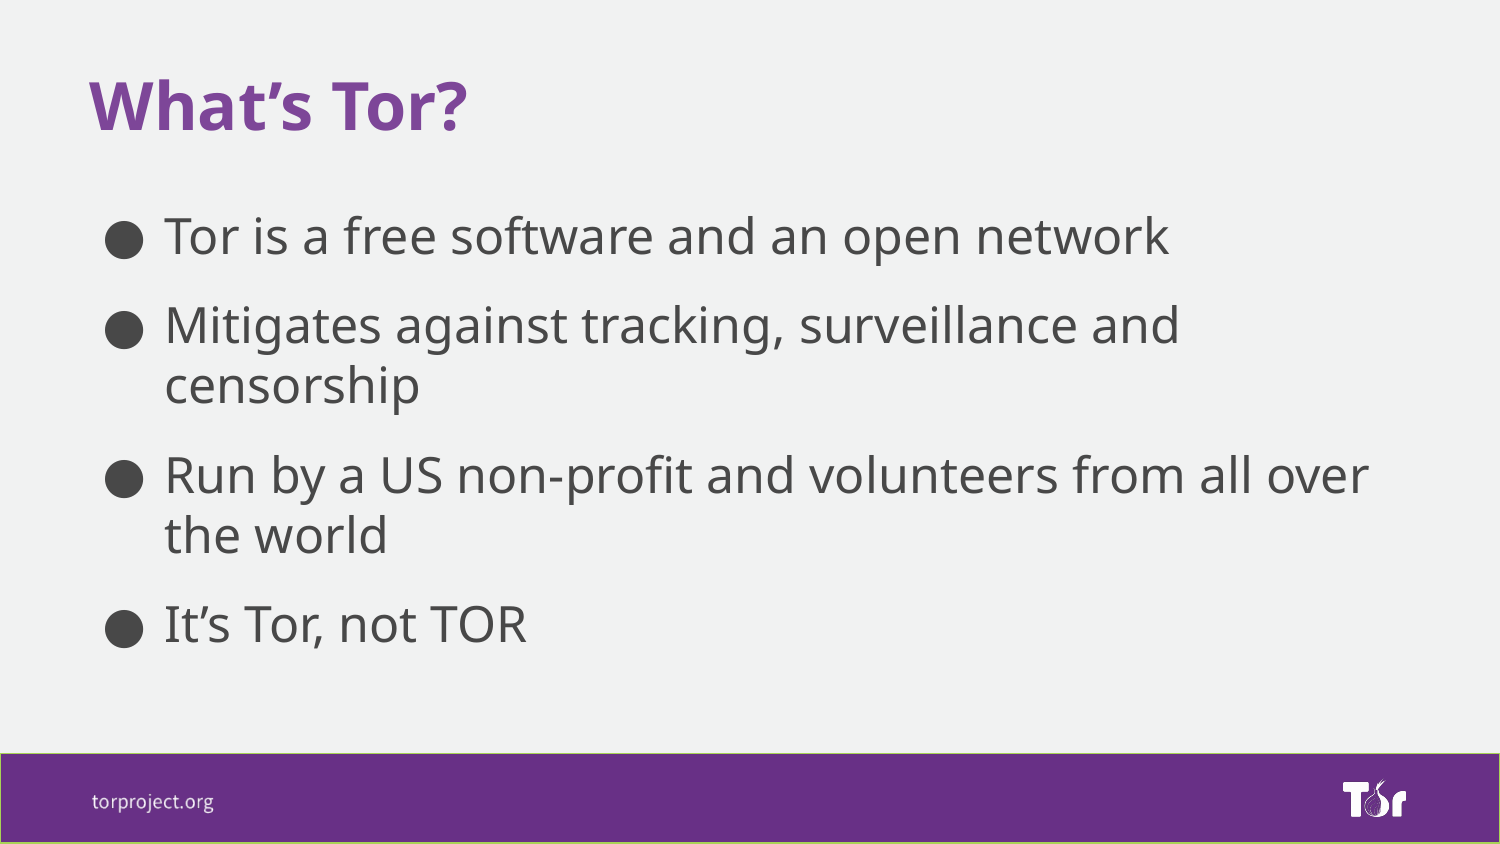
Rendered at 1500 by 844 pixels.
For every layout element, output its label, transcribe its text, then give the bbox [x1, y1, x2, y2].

text_box Tor is a free software and an open network Mitigates against tracking, surveillance and censorship Run by a US non-profit and volunteers from all over the world It’s Tor, not TOR [75, 196, 1425, 754]
picture [1343, 778, 1406, 817]
text_box What’s Tor? [75, 33, 1425, 174]
picture [75, 780, 604, 821]
